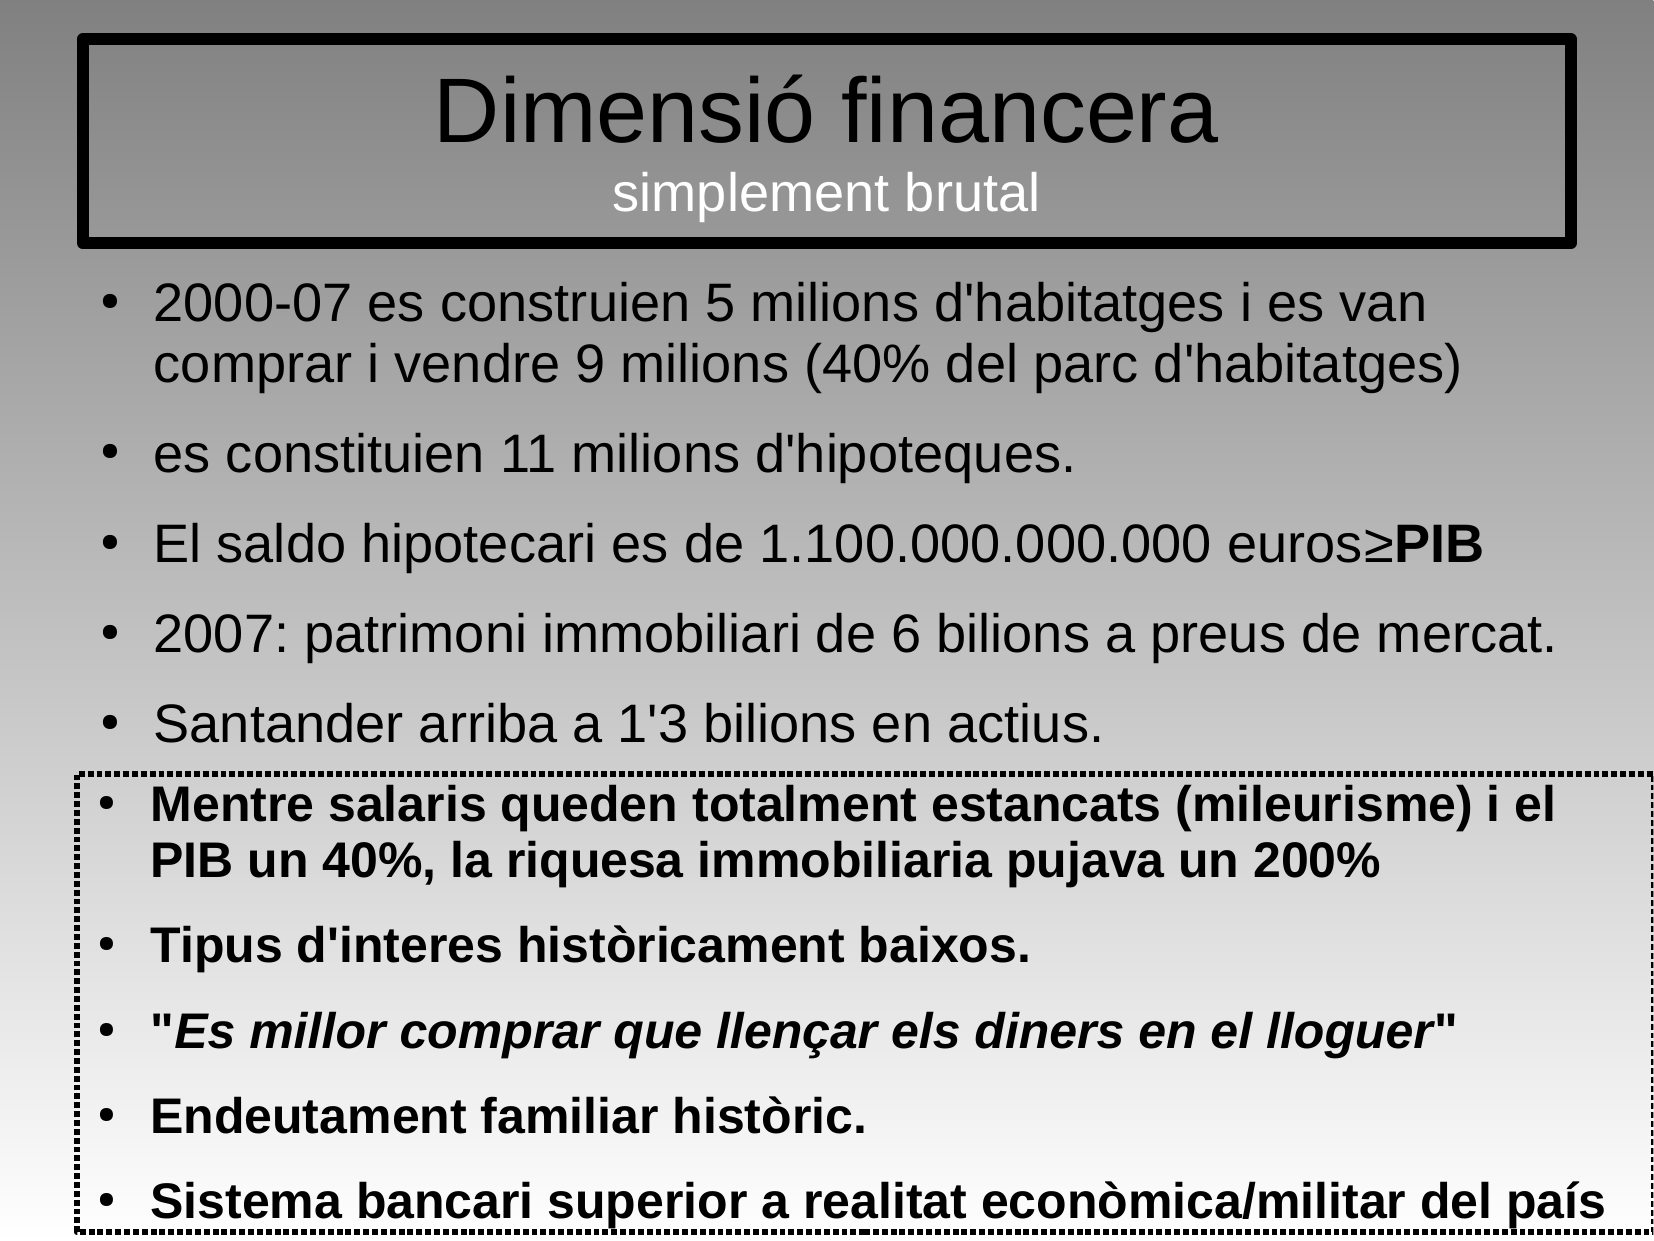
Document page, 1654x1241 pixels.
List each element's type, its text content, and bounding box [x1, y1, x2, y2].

list 2000-07 es construien 5 milions d'habitatges i es van comprar i vendre 9 milions (40% del parc d'habitatges) es constituien 11 milions d'hipoteques. El saldo hipotecari es de 1.100.000.000.000 euros≥PIB 2007: patrimoni immobiliari de 6 bilions a preus de mercat. Santander arriba a 1'3 bilions en actius. [82, 272, 1571, 754]
title Dimensió financera simplement brutal [82, 39, 1571, 244]
list Mentre salaris queden totalment estancats (mileurisme) i el PIB un 40%, la riquesa immobiliaria pujava un 200% Tipus d'interes històricament baixos. "Es millor comprar que llençar els diners en el lloguer" Endeutament familiar històric. Sistema bancari superior a realitat econòmica/militar del país [76, 773, 1654, 1233]
